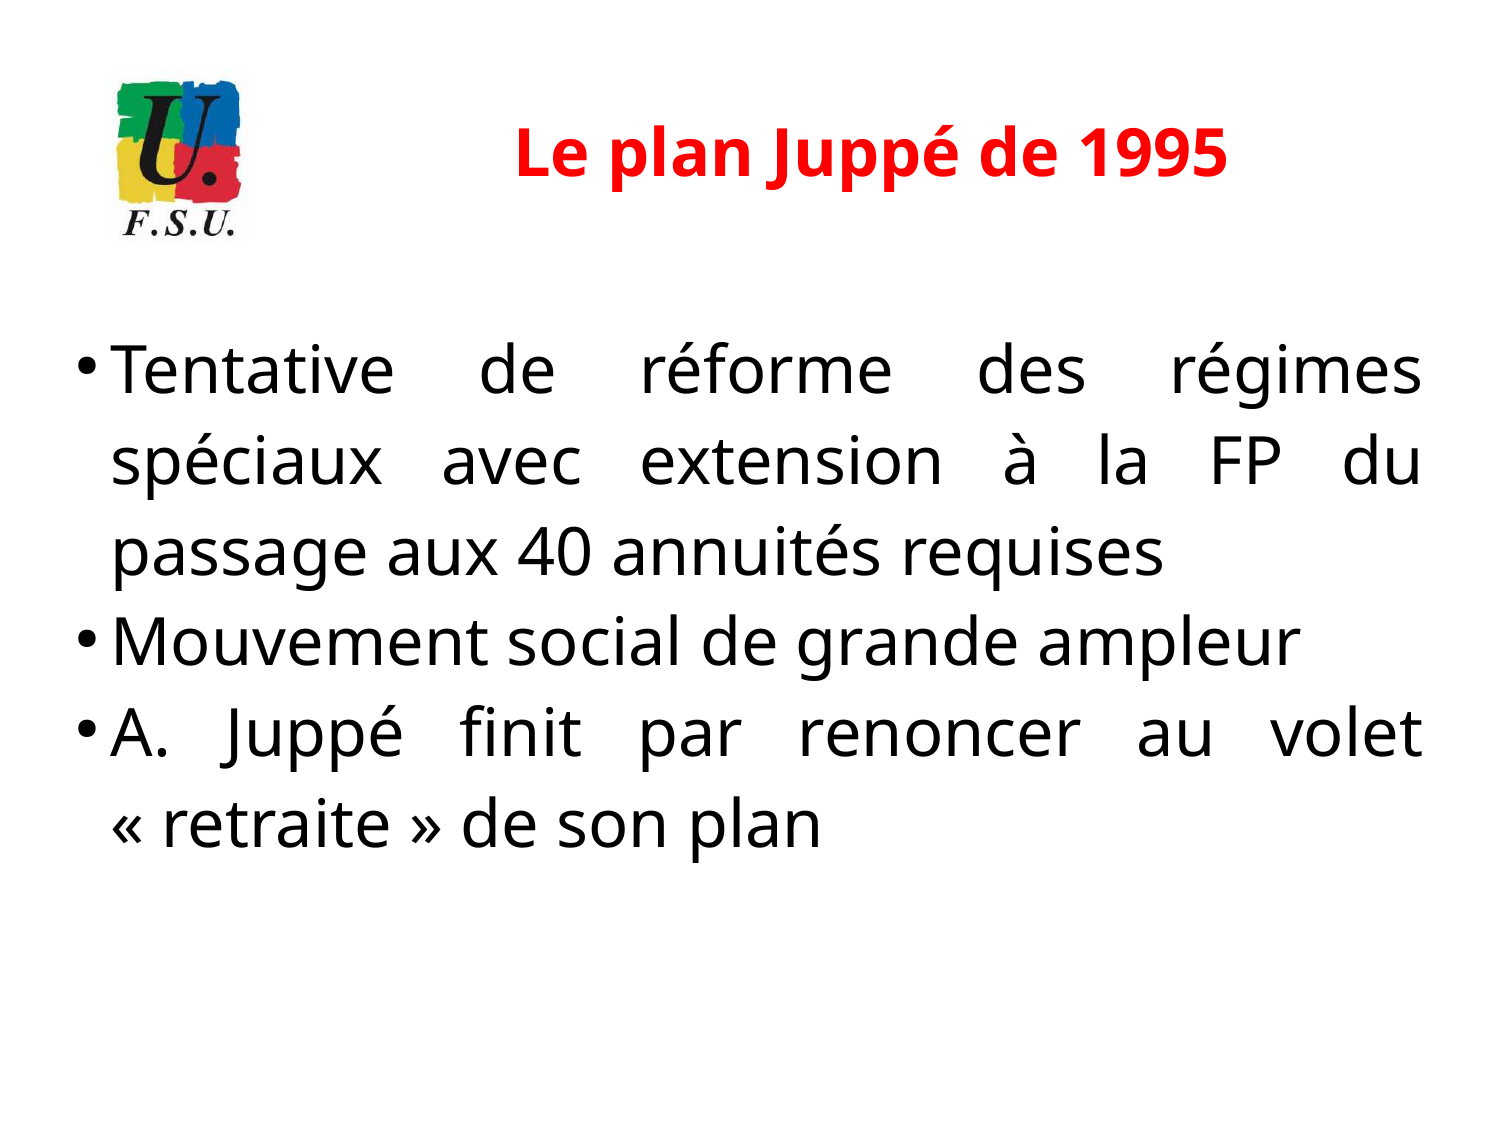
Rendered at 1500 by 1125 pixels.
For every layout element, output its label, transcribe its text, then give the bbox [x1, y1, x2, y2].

subtitle Tentative de réforme des régimes spéciaux avec extension à la FP du passage aux 40 annuités requises Mouvement social de grande ampleur A. Juppé finit par renoncer au volet « retraite » de son plan [75, 322, 1425, 975]
title Le plan Juppé de 1995 [318, 56, 1425, 245]
picture [106, 70, 250, 242]
